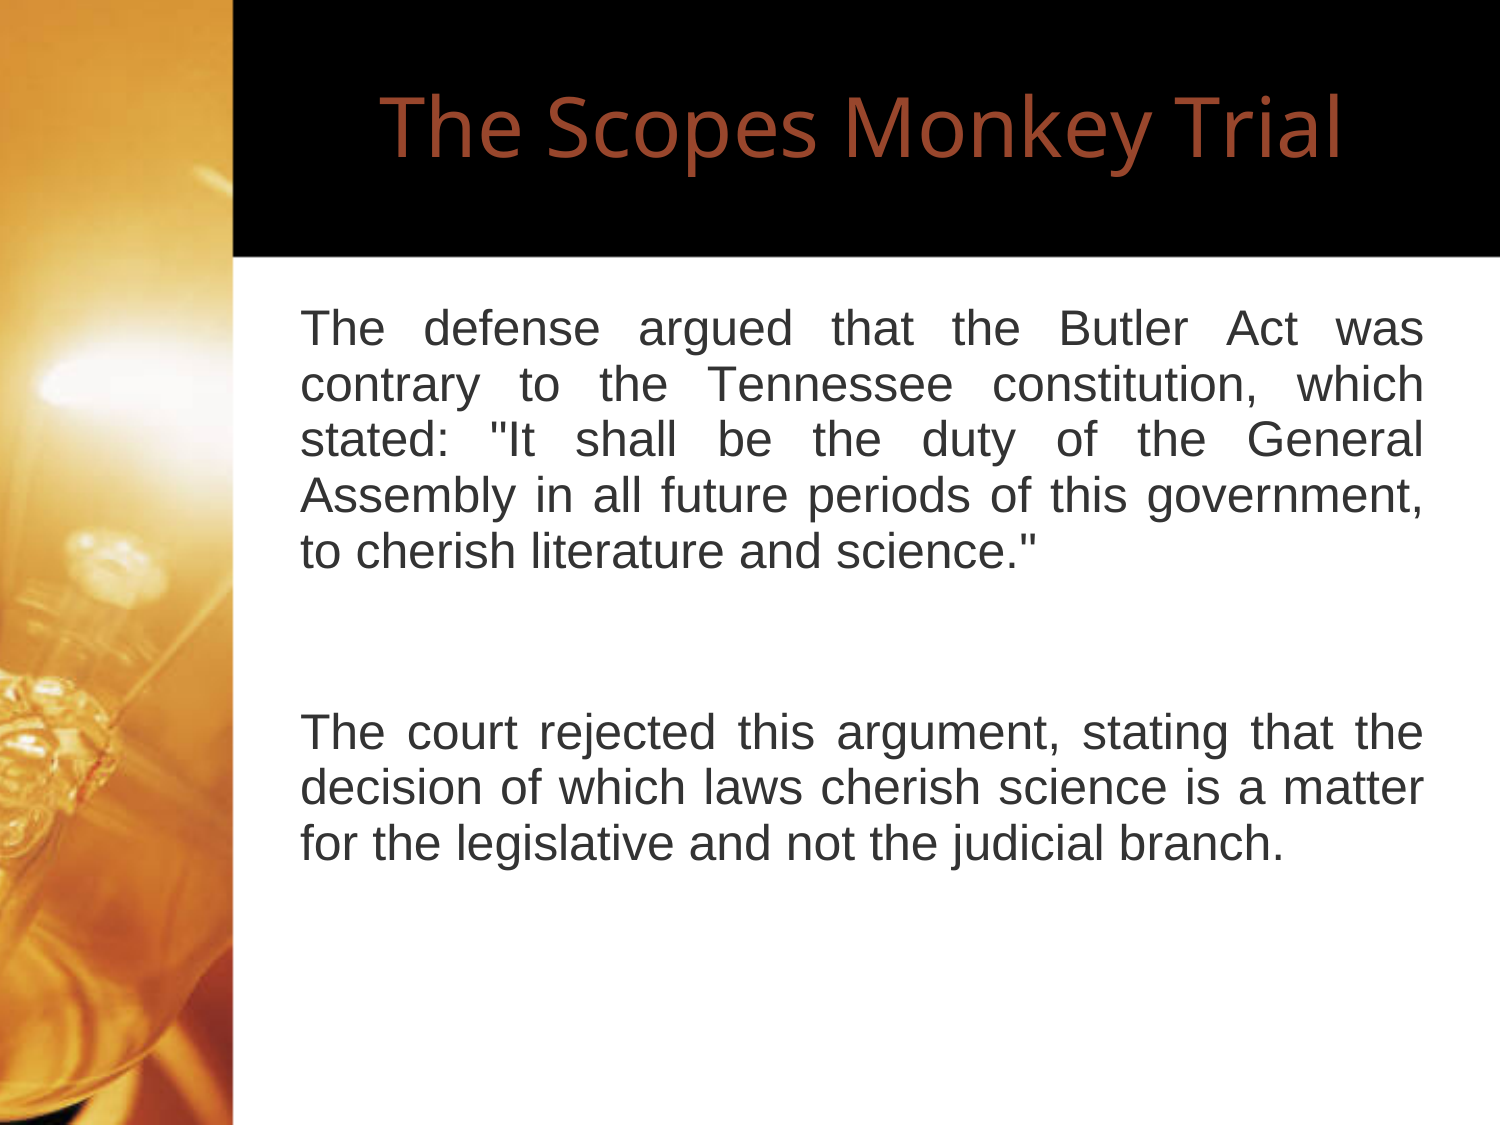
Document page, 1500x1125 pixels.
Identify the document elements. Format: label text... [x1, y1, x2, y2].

title The Scopes Monkey Trial [262, 17, 1463, 233]
picture [0, 0, 1500, 1125]
subtitle The defense argued that the Butler Act was contrary to the Tennessee constitution, which stated: "It shall be the duty of the General Assembly in all future periods of this government, to cherish literature and science." [300, 299, 1426, 579]
text_box The court rejected this argument, stating that the decision of which laws cherish science is a matter for the legislative and not the judicial branch. [300, 703, 1426, 872]
